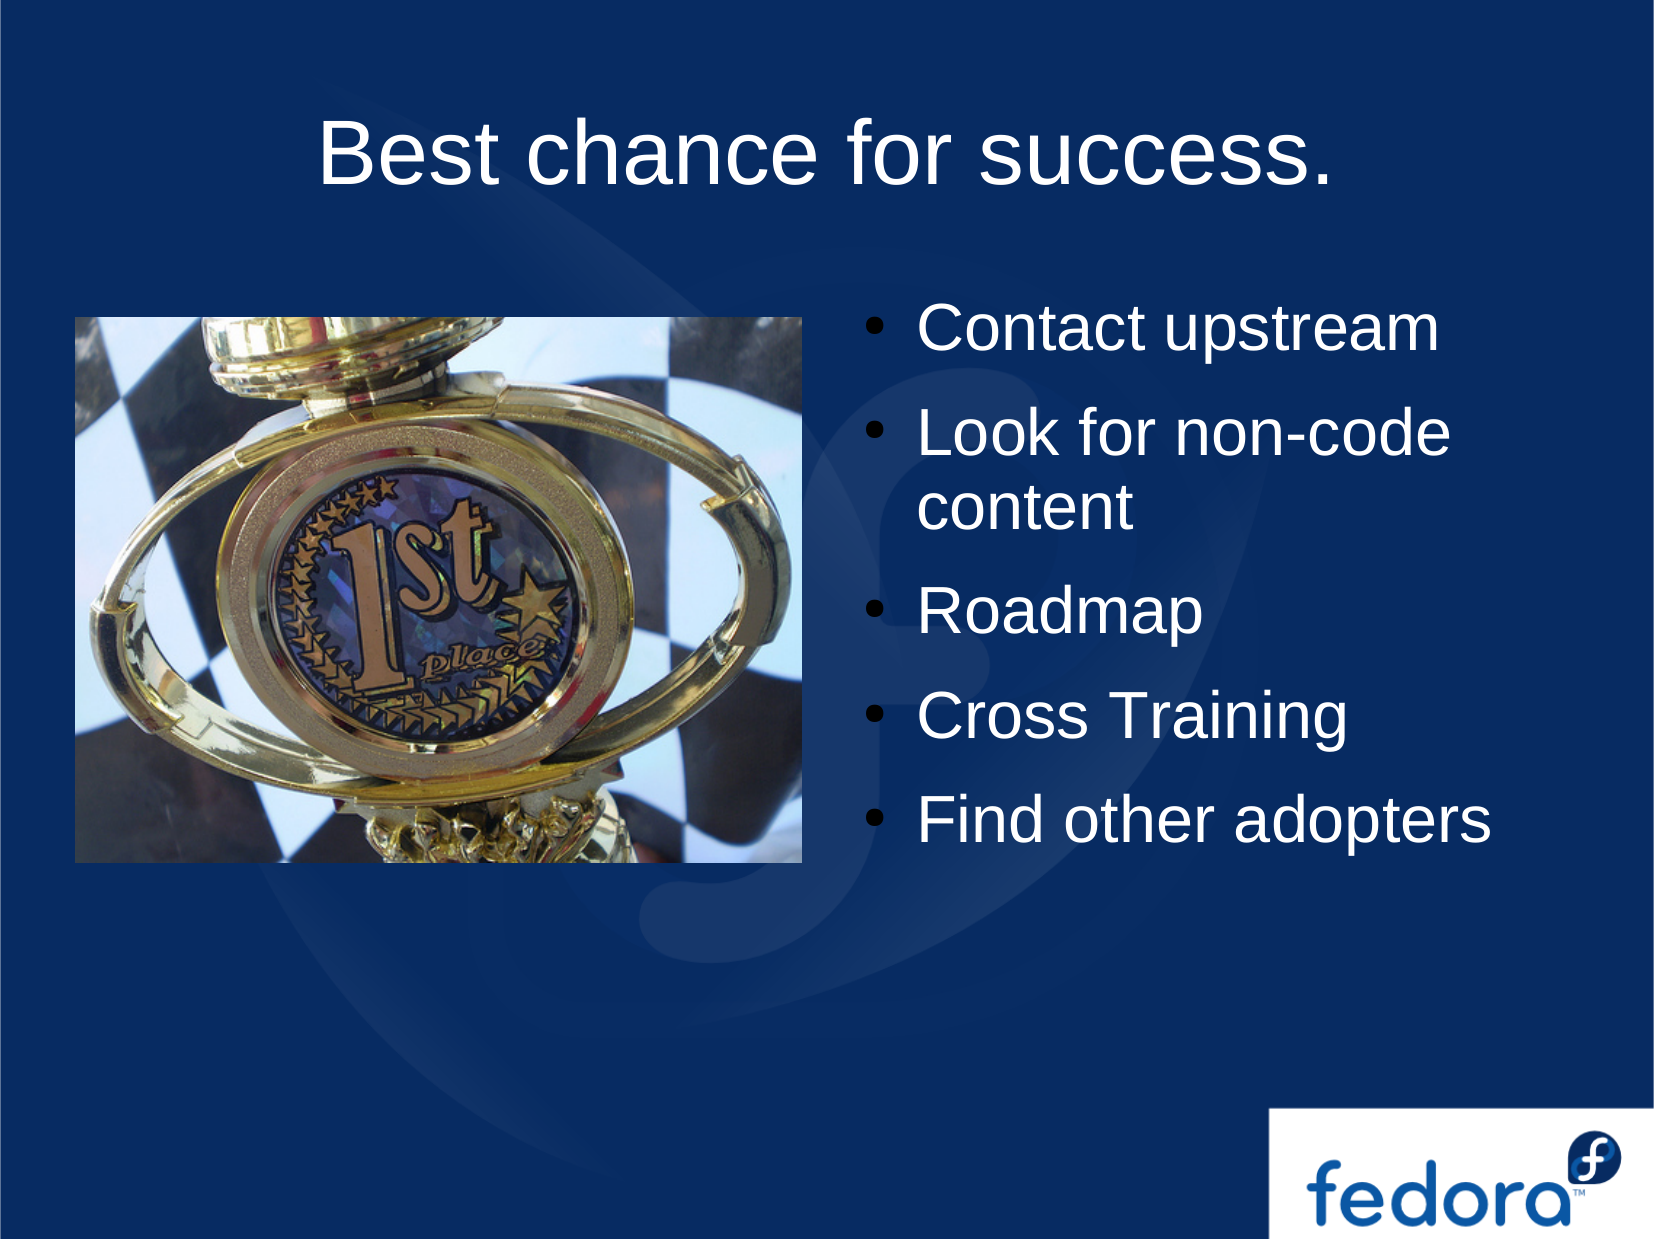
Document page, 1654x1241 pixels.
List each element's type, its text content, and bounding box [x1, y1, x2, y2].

title Best chance for success. [82, 49, 1571, 257]
picture [0, 0, 1654, 1239]
list Contact upstream Look for non-code content Roadmap Cross Training Find other adopters [845, 290, 1572, 1109]
